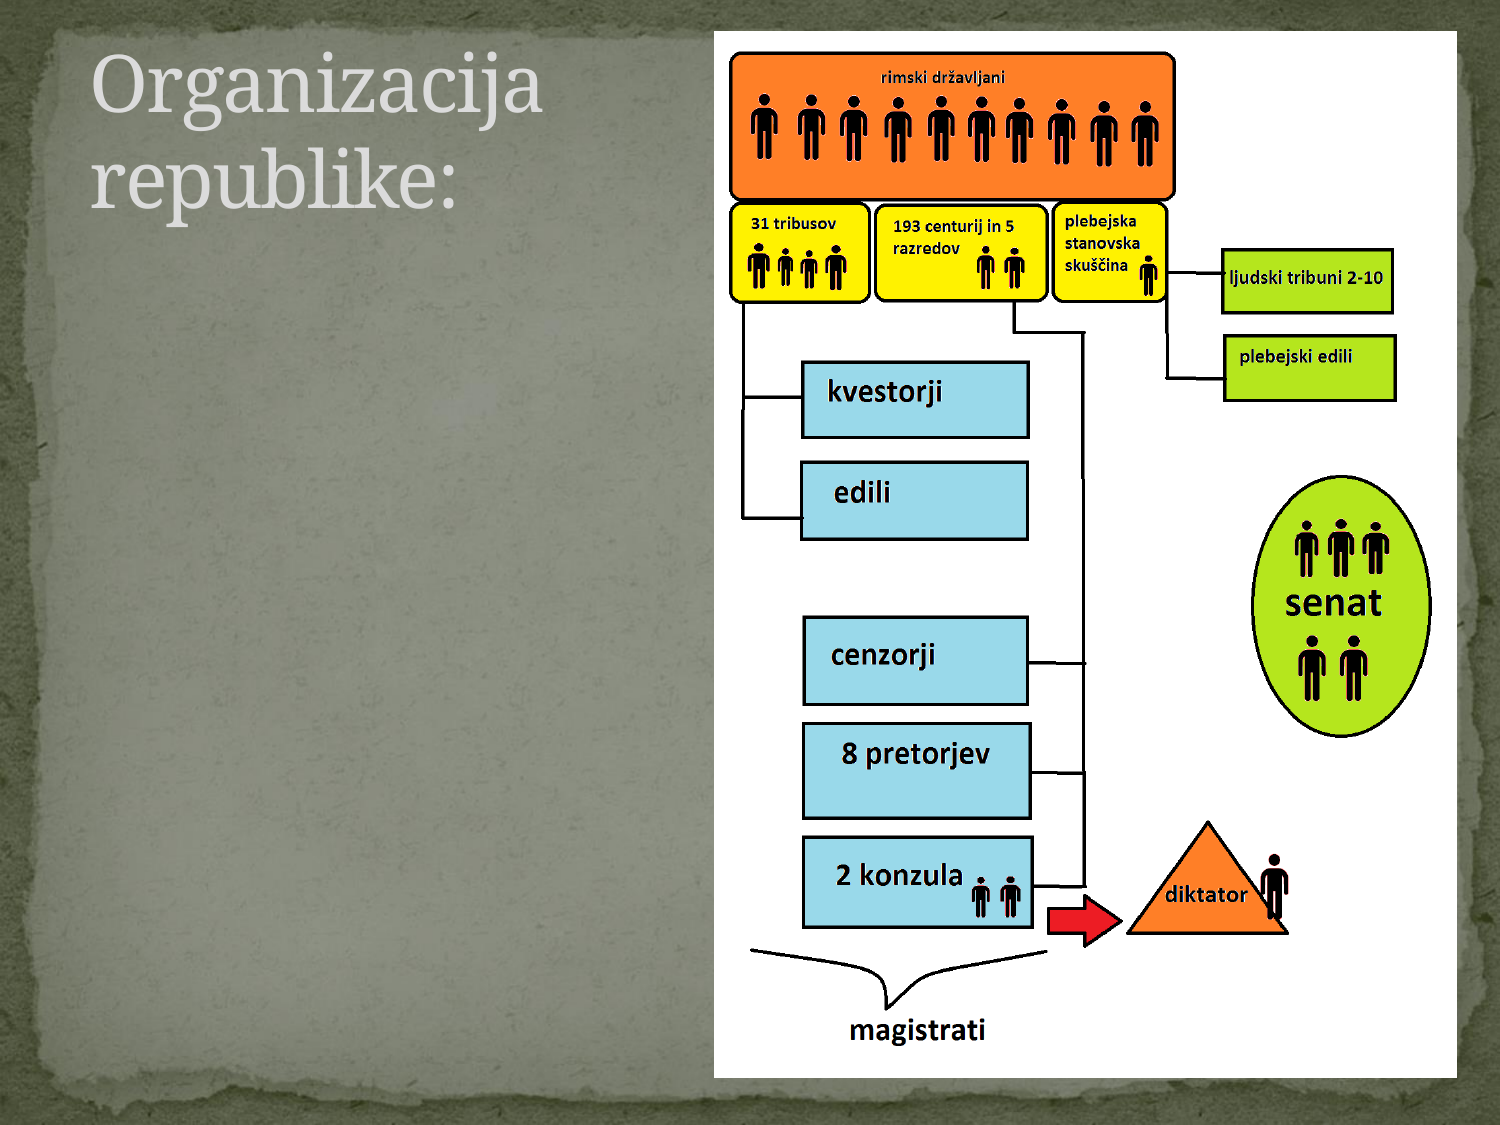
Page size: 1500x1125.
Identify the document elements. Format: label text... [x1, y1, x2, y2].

title Organizacija republike: [75, 24, 1457, 232]
picture [0, 0, 1500, 1125]
